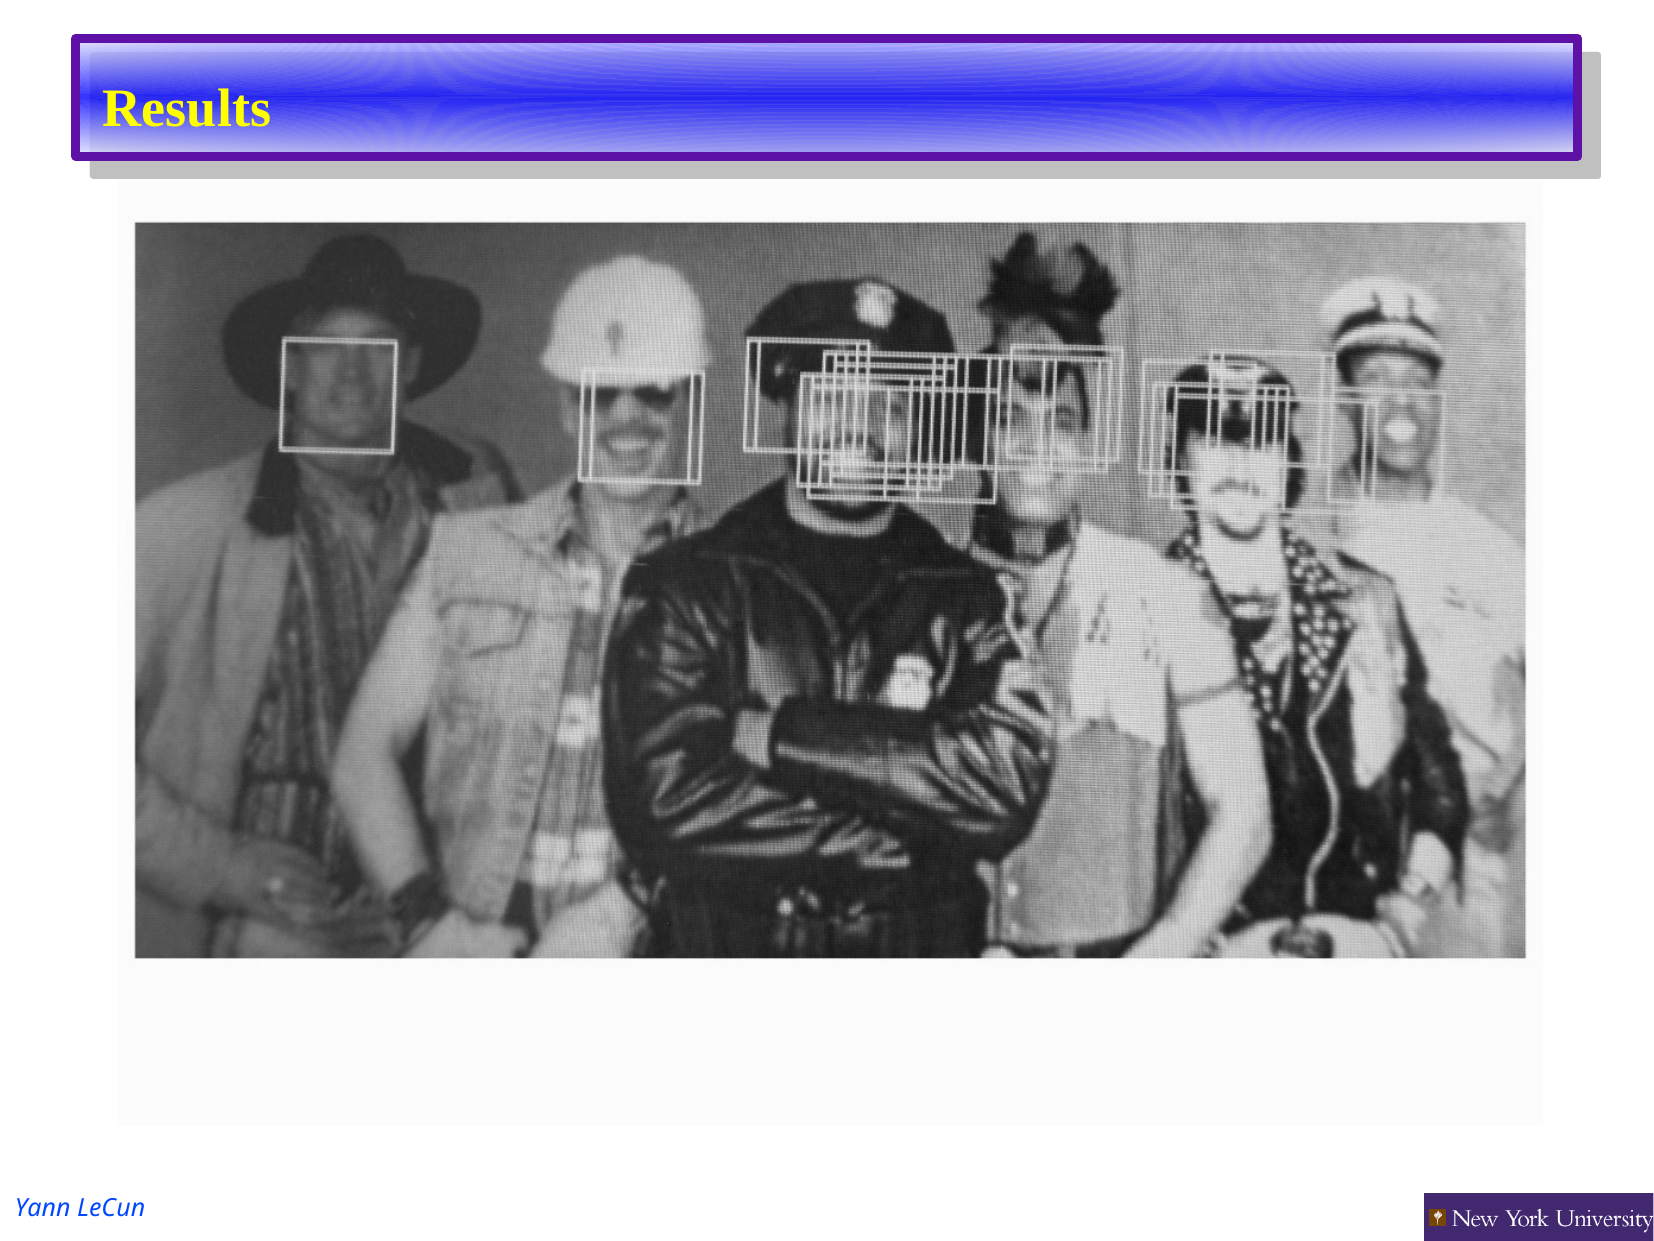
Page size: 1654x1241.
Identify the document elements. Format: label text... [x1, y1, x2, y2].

picture [117, 179, 1543, 1126]
picture [1424, 1193, 1654, 1241]
title Results [75, 38, 1578, 157]
